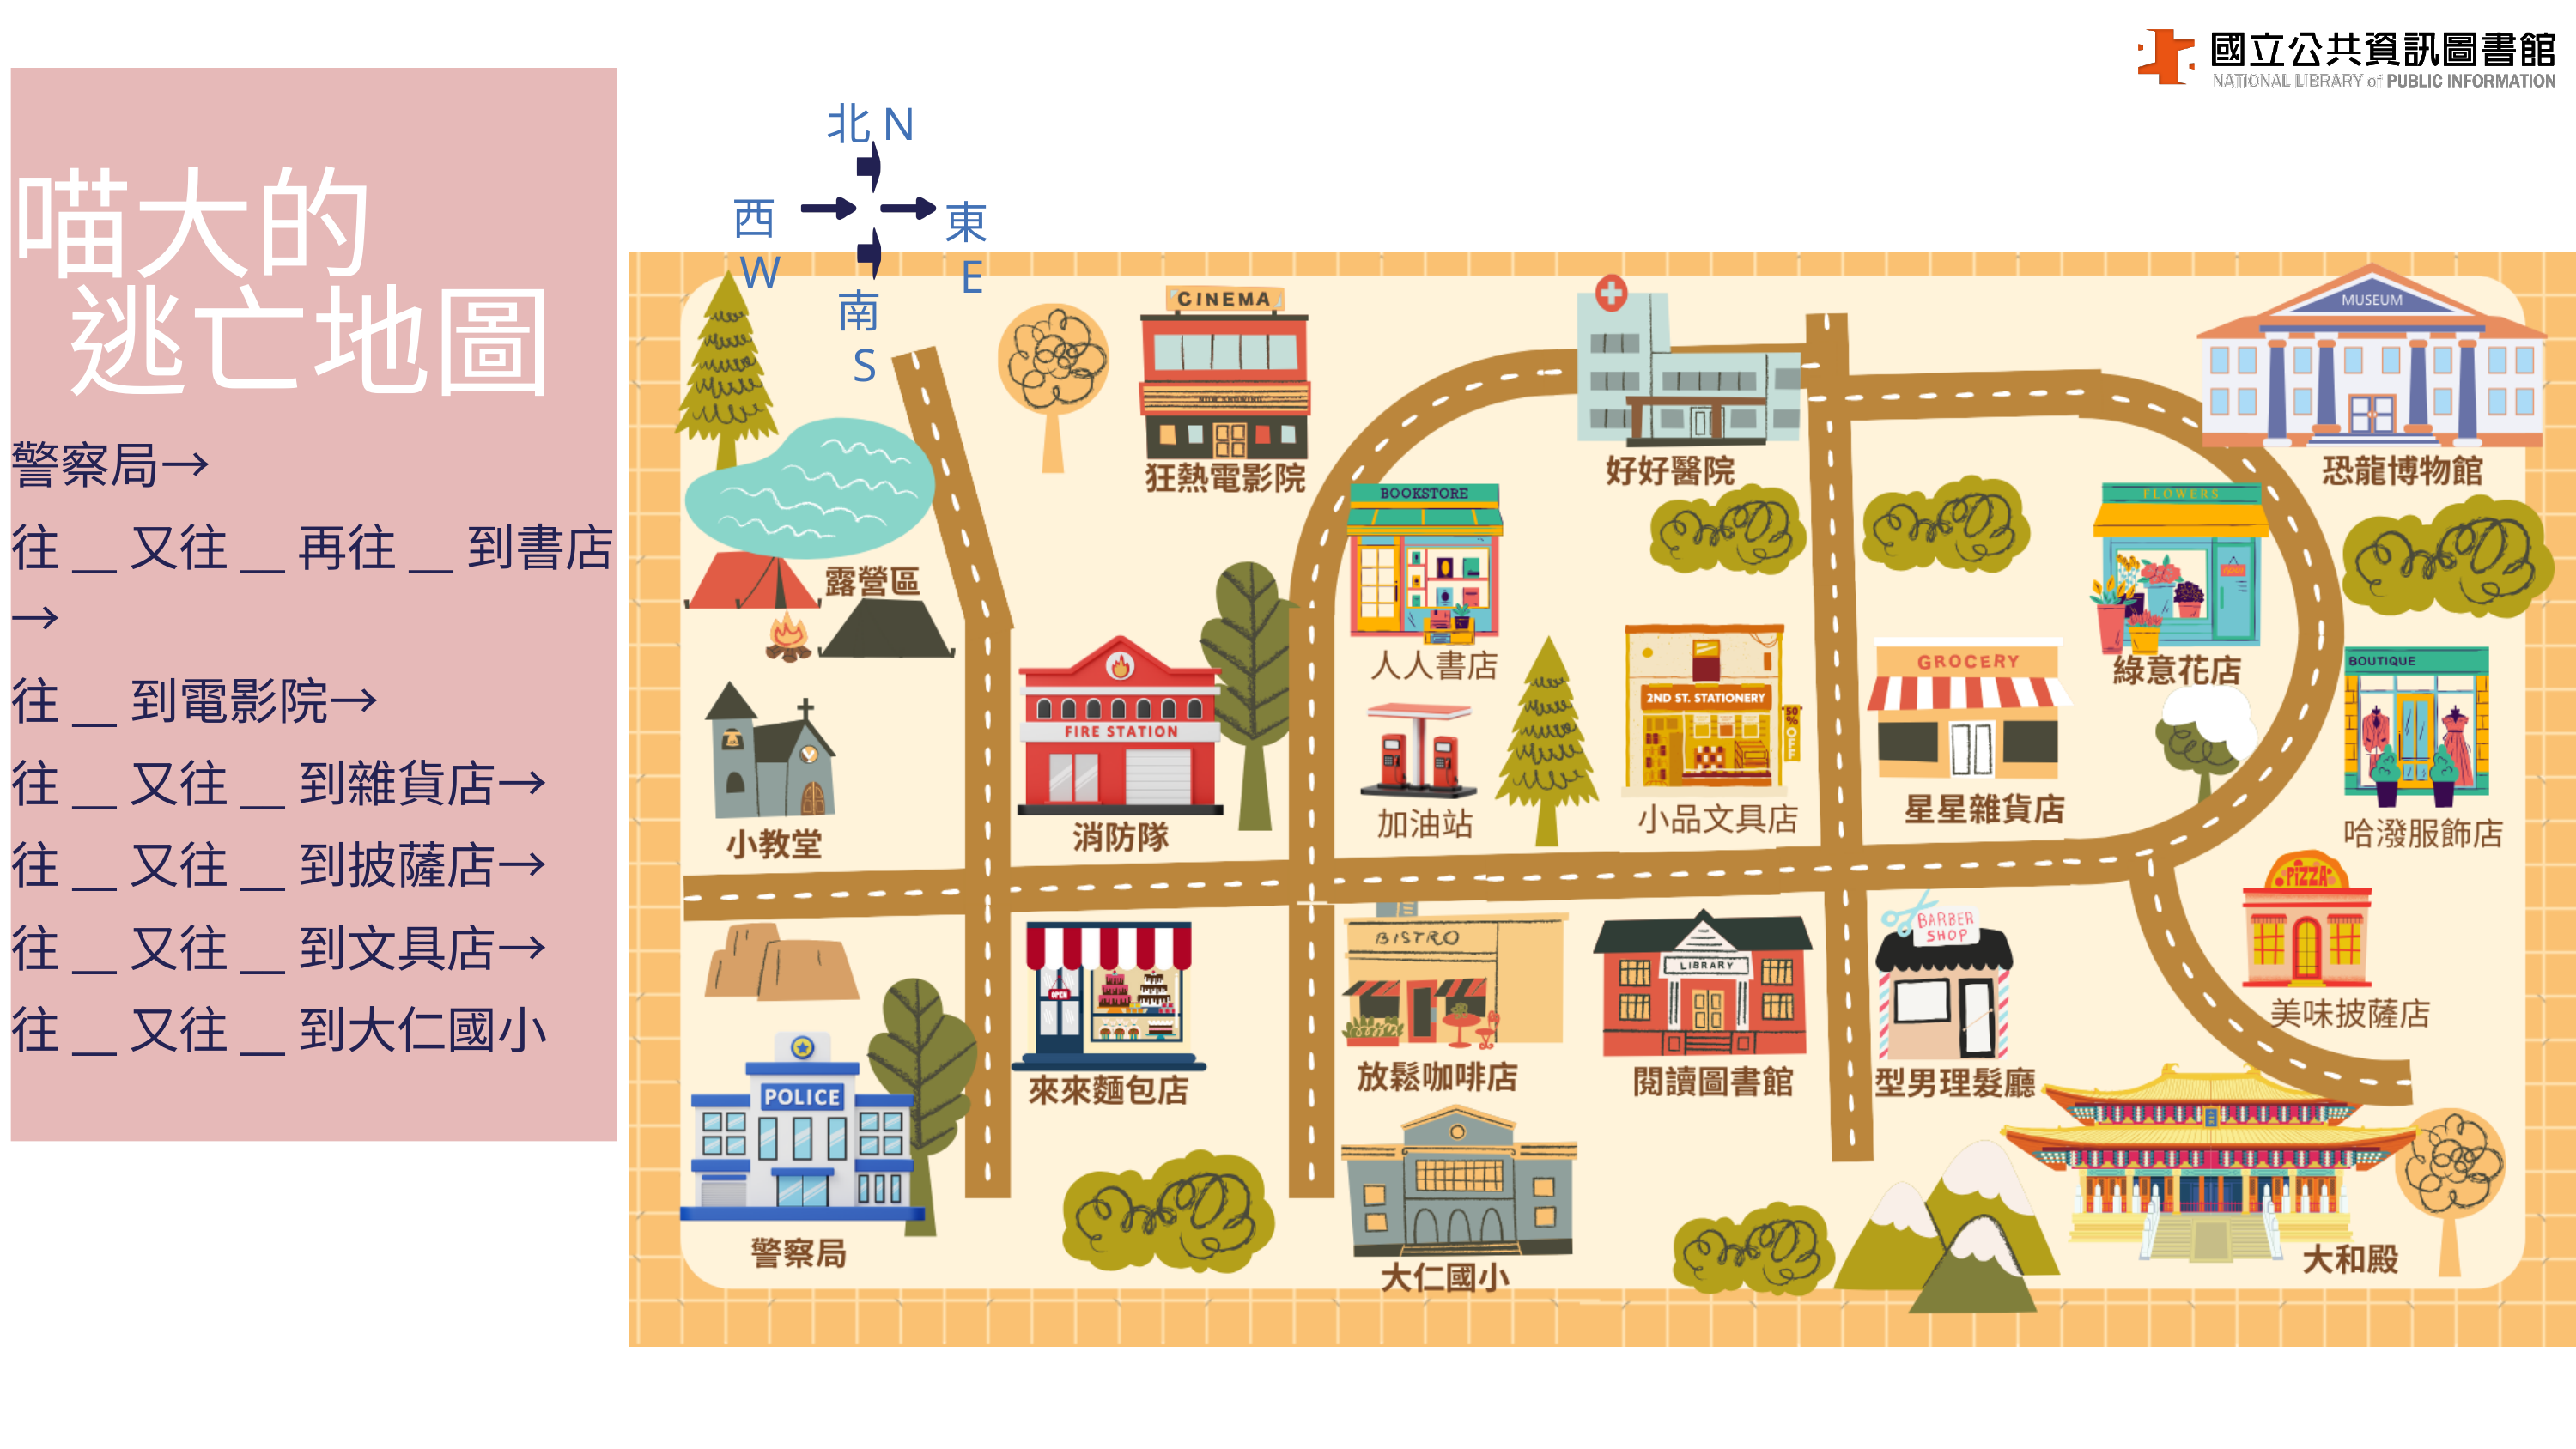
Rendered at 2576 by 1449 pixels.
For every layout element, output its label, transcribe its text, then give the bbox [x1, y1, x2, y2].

text_box 北N [824, 95, 918, 139]
text_box [857, 225, 882, 282]
picture [629, 252, 2576, 1347]
text_box [856, 139, 881, 195]
text_box [801, 196, 857, 221]
text_box 南S [829, 282, 901, 324]
text_box 喵大的 逃亡地圖 警察局→ 往__又往__再往__到書店→ 往__到電影院→ 往__又往__到雜貨店→ 往__又往__到披薩店→ 往__又往__到文具店→ 往__又往__到大仁國小 [10, 68, 617, 1080]
text_box [880, 196, 936, 221]
text_box 東E [936, 194, 1008, 240]
text_box 西W [720, 190, 801, 237]
